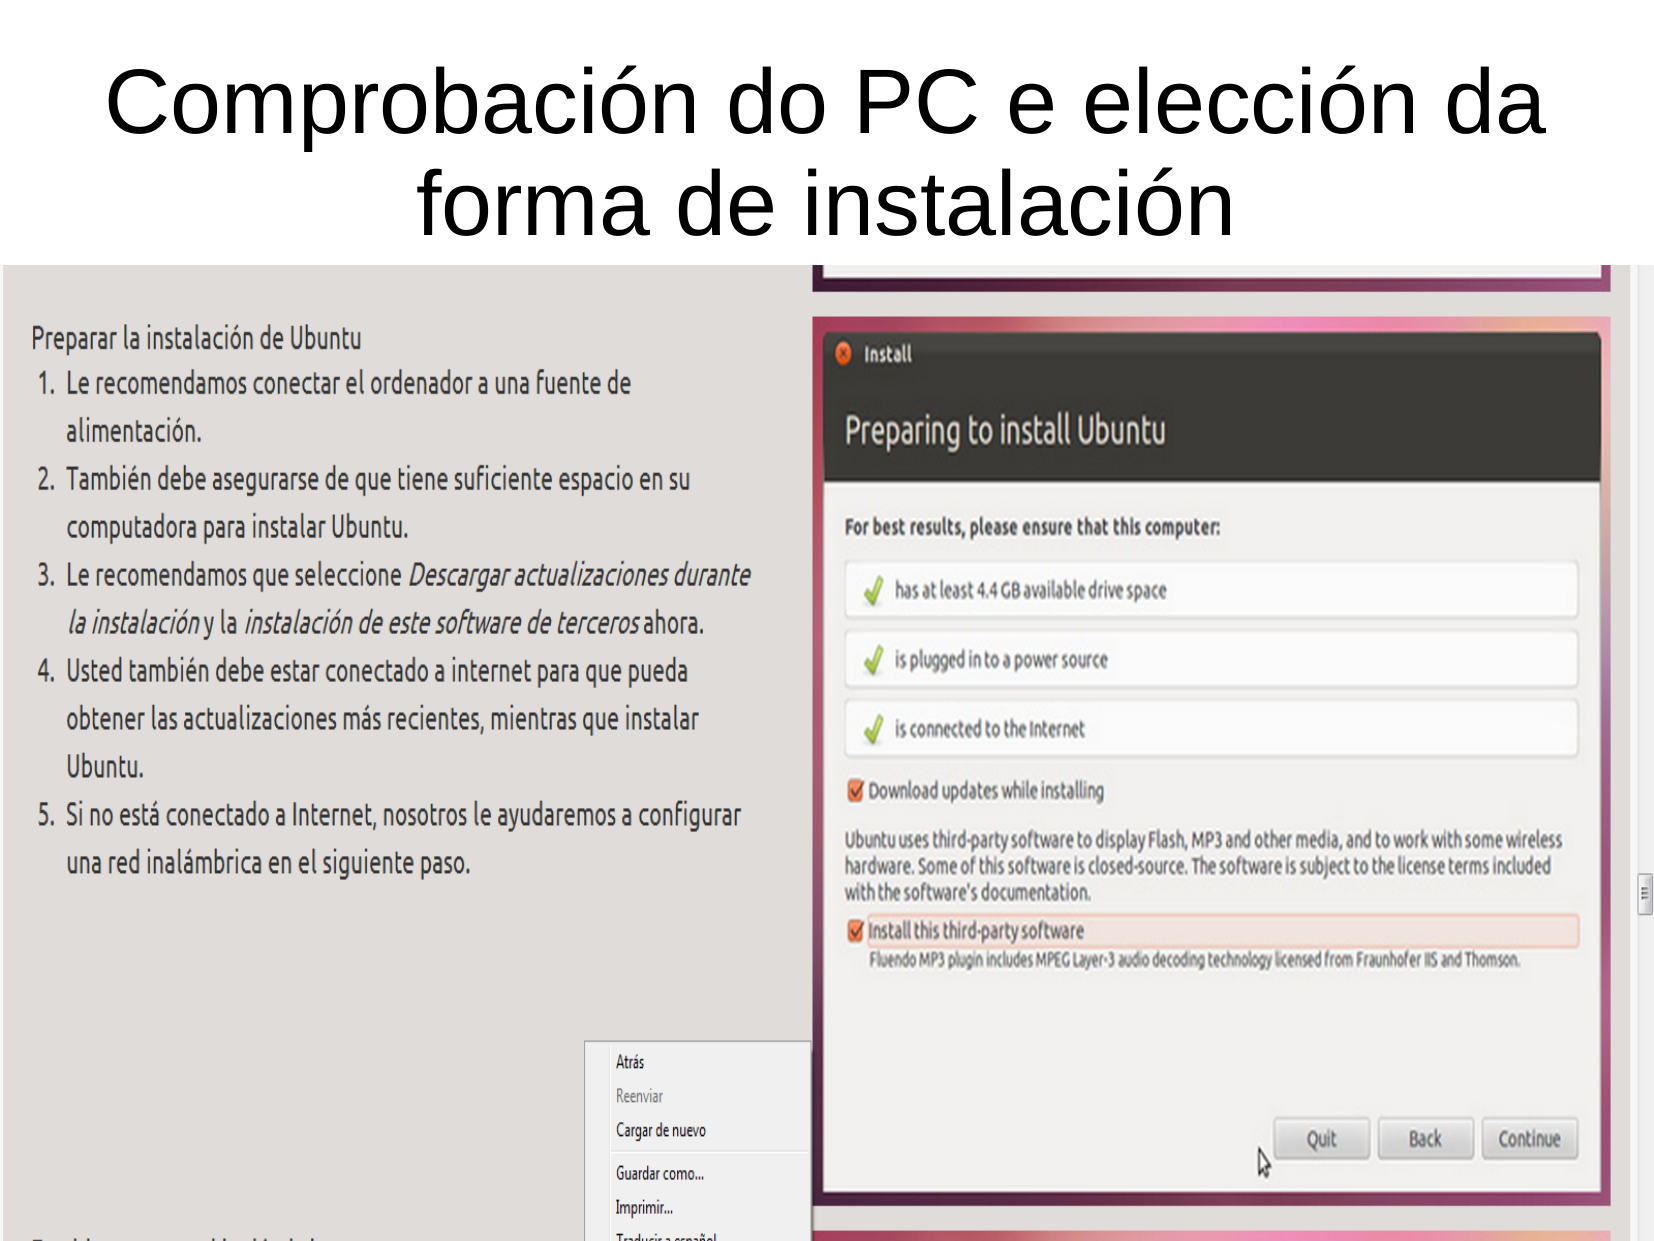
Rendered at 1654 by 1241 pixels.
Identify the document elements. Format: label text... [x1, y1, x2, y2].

title Comprobación do PC e elección da forma de instalación [82, 49, 1571, 257]
picture [0, 265, 1654, 1241]
